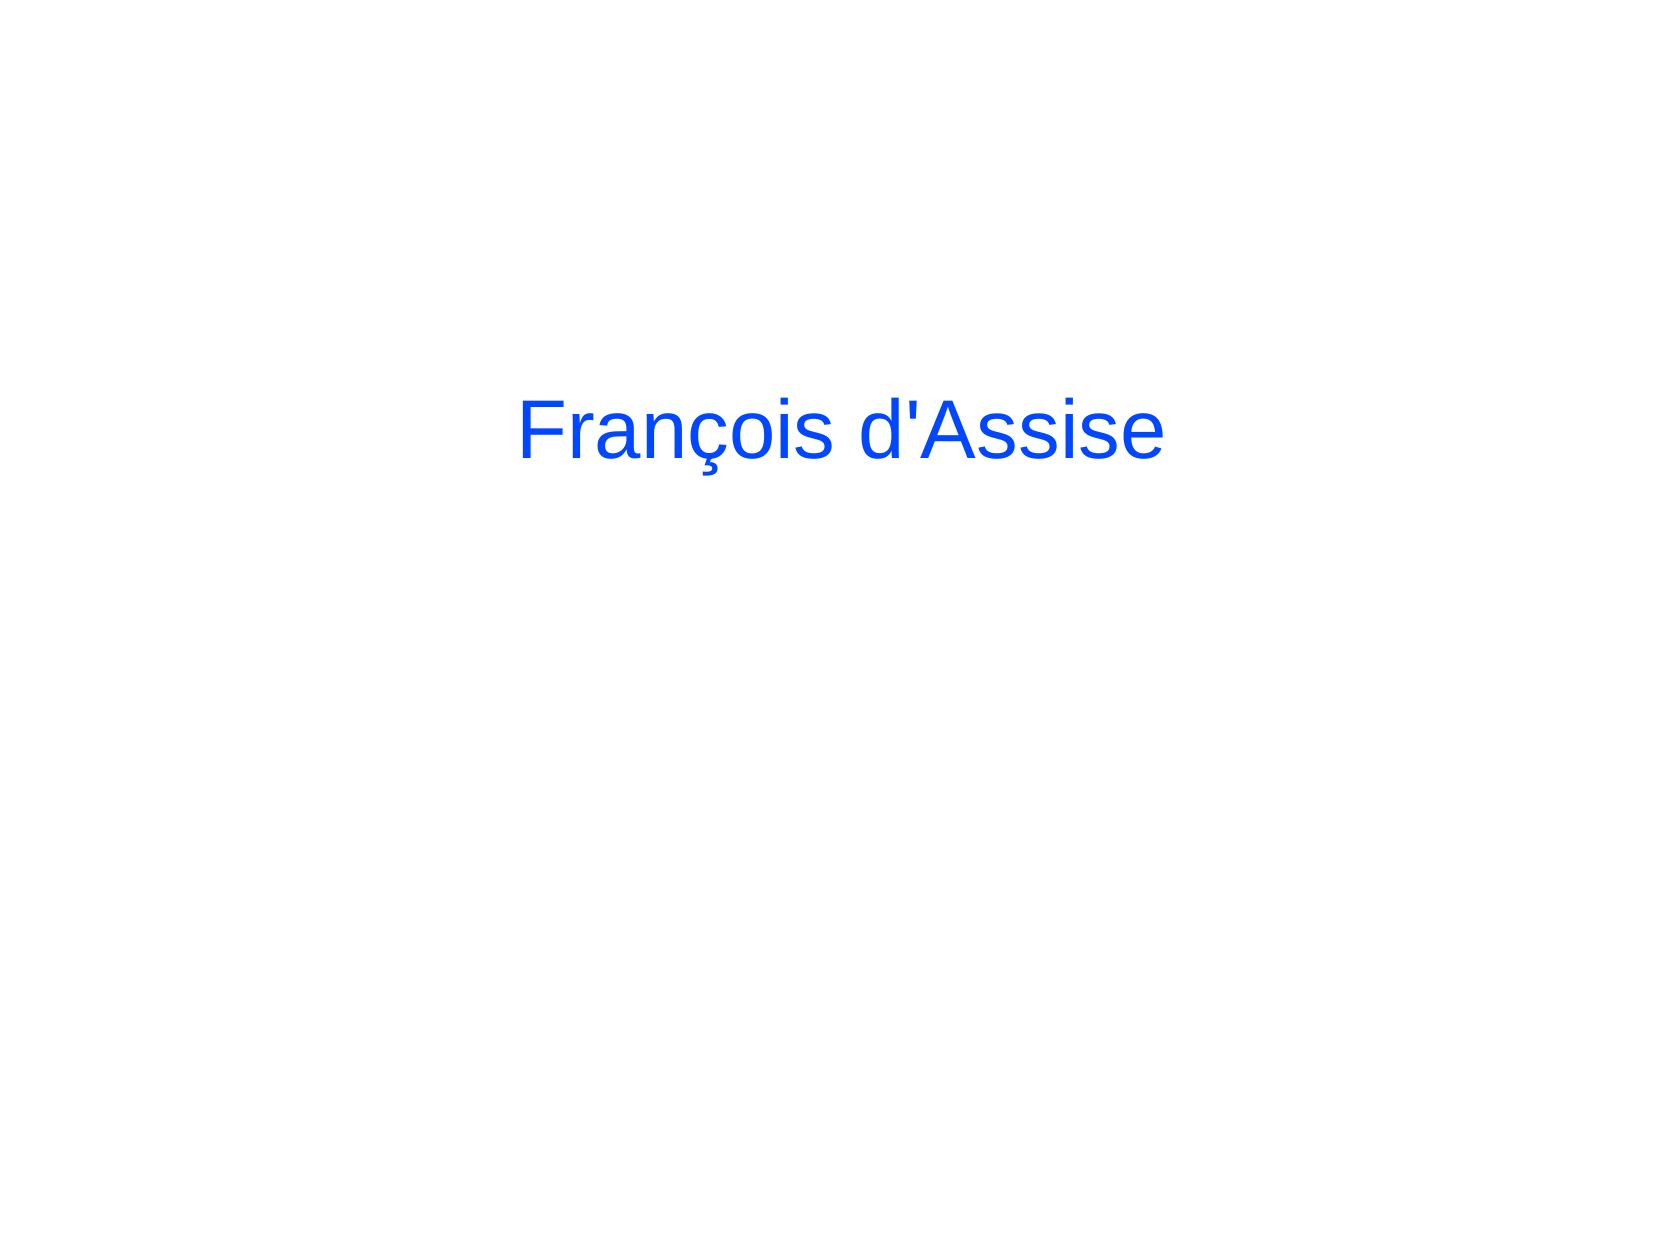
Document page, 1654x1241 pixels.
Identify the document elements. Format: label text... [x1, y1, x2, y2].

text_box François d'Assise [501, 375, 1560, 484]
